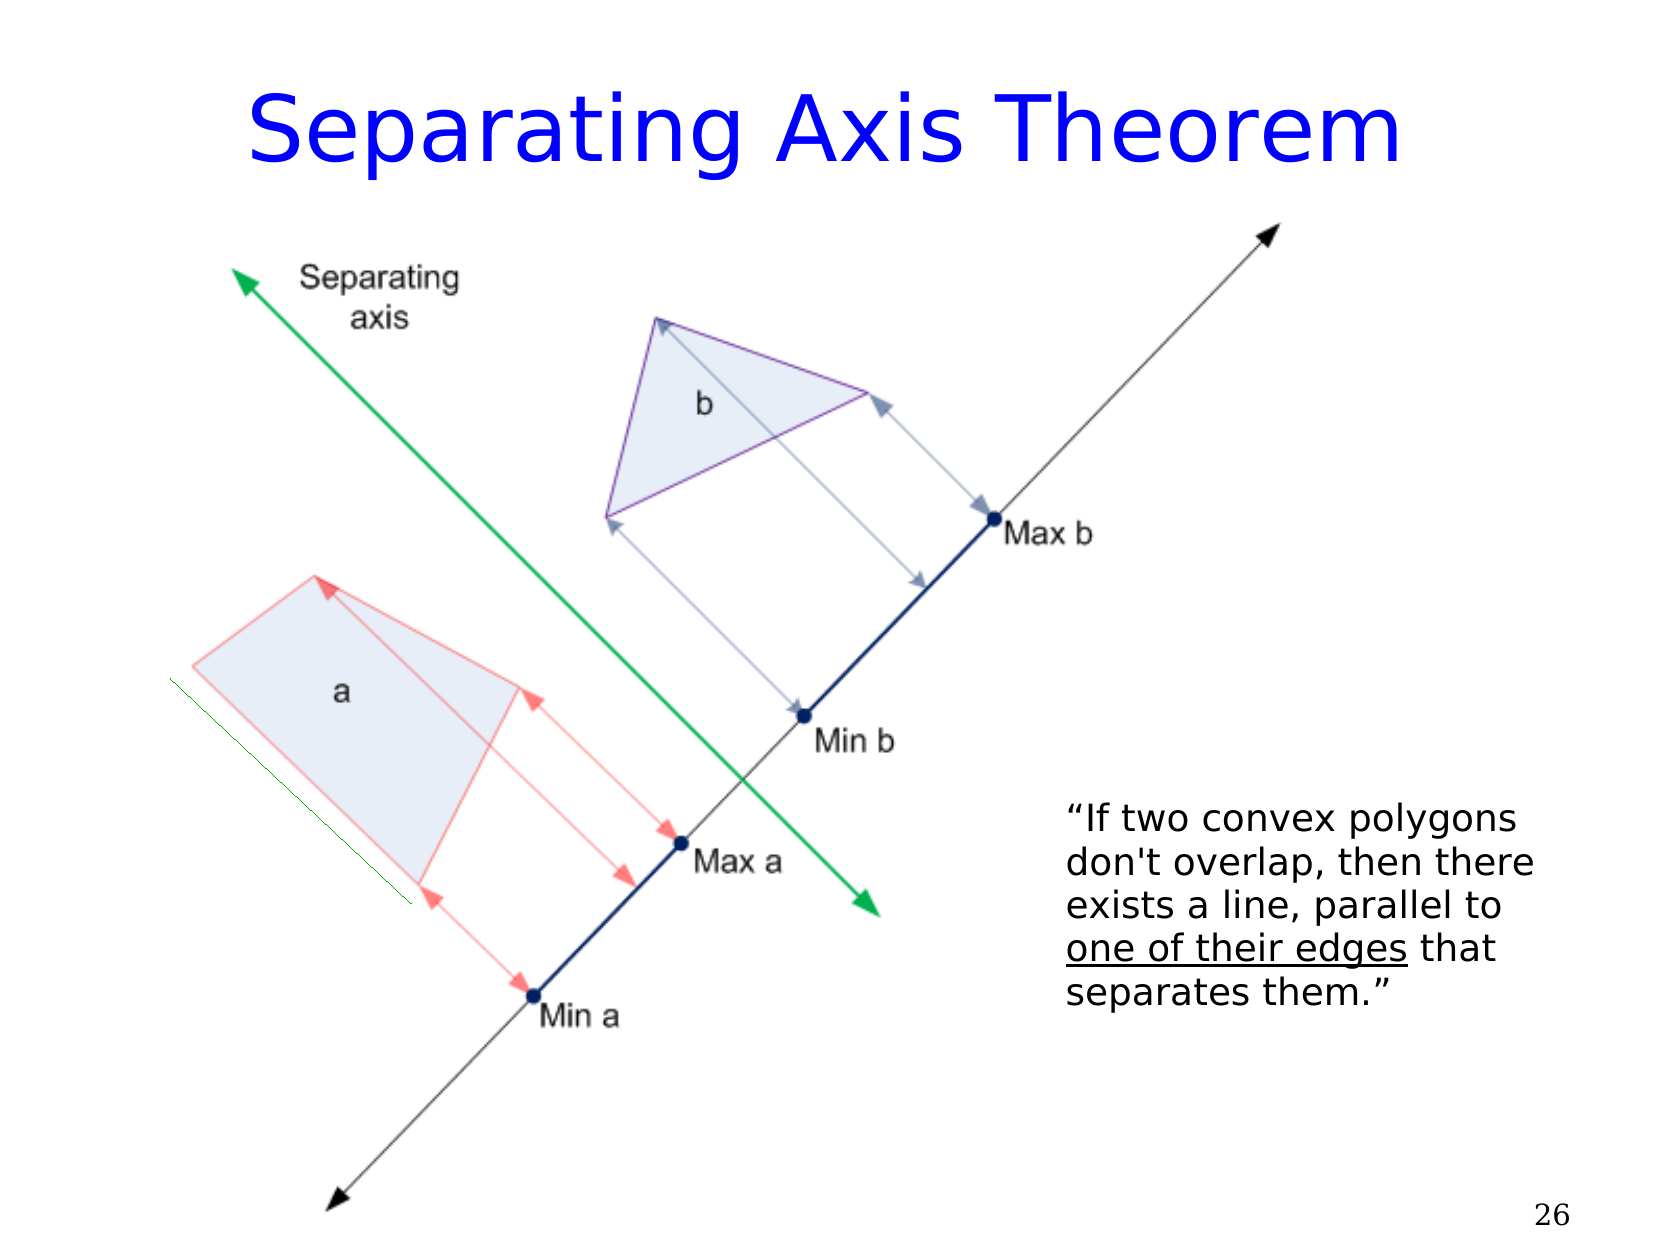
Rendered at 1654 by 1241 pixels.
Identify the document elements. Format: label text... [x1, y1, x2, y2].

title Separating Axis Theorem [82, 25, 1571, 233]
picture [191, 221, 1282, 1214]
text_box “If two convex polygons don't overlap, then there exists a line, parallel to one of their edges that separates them.” [1050, 789, 1596, 1025]
